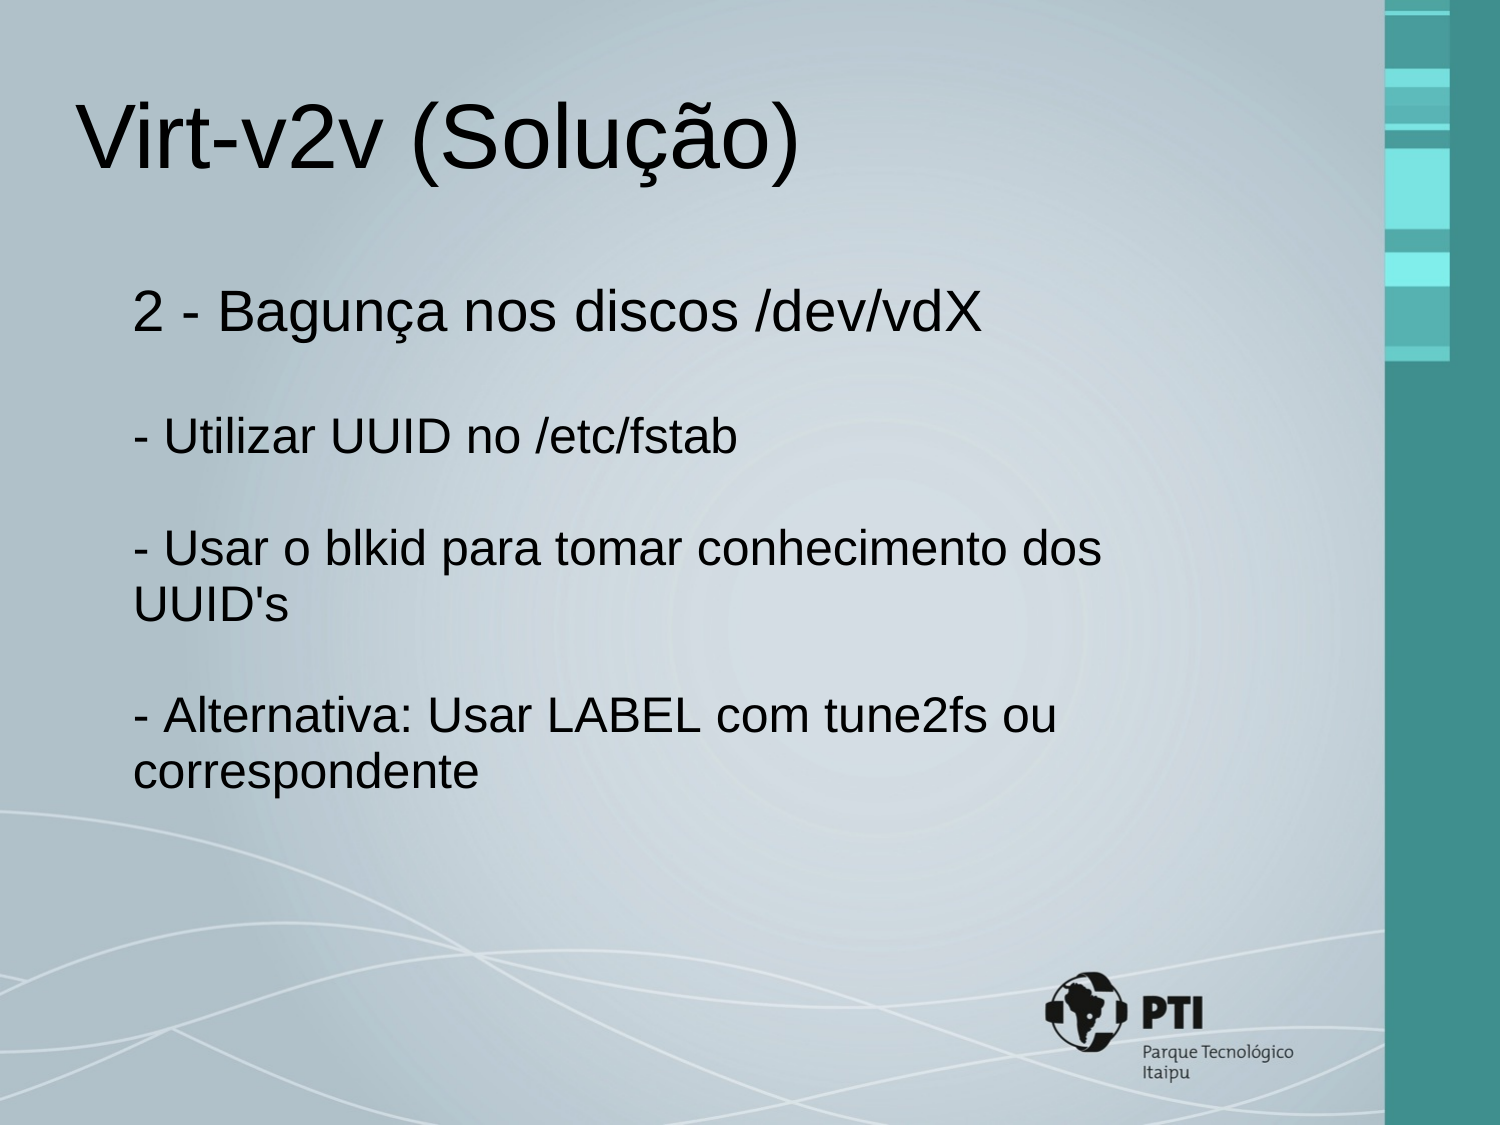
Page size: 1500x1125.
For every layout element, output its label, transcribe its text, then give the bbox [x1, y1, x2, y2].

title Virt-v2v (Solução) [74, 44, 1425, 232]
text_box 2 - Bagunça nos discos /dev/vdX - Utilizar UUID no /etc/fstab - Usar o blkid para tomar conhecimento dos UUID's - Alternativa: Usar LABEL com tune2fs ou correspondente [118, 271, 1288, 812]
picture [0, 0, 1500, 1125]
